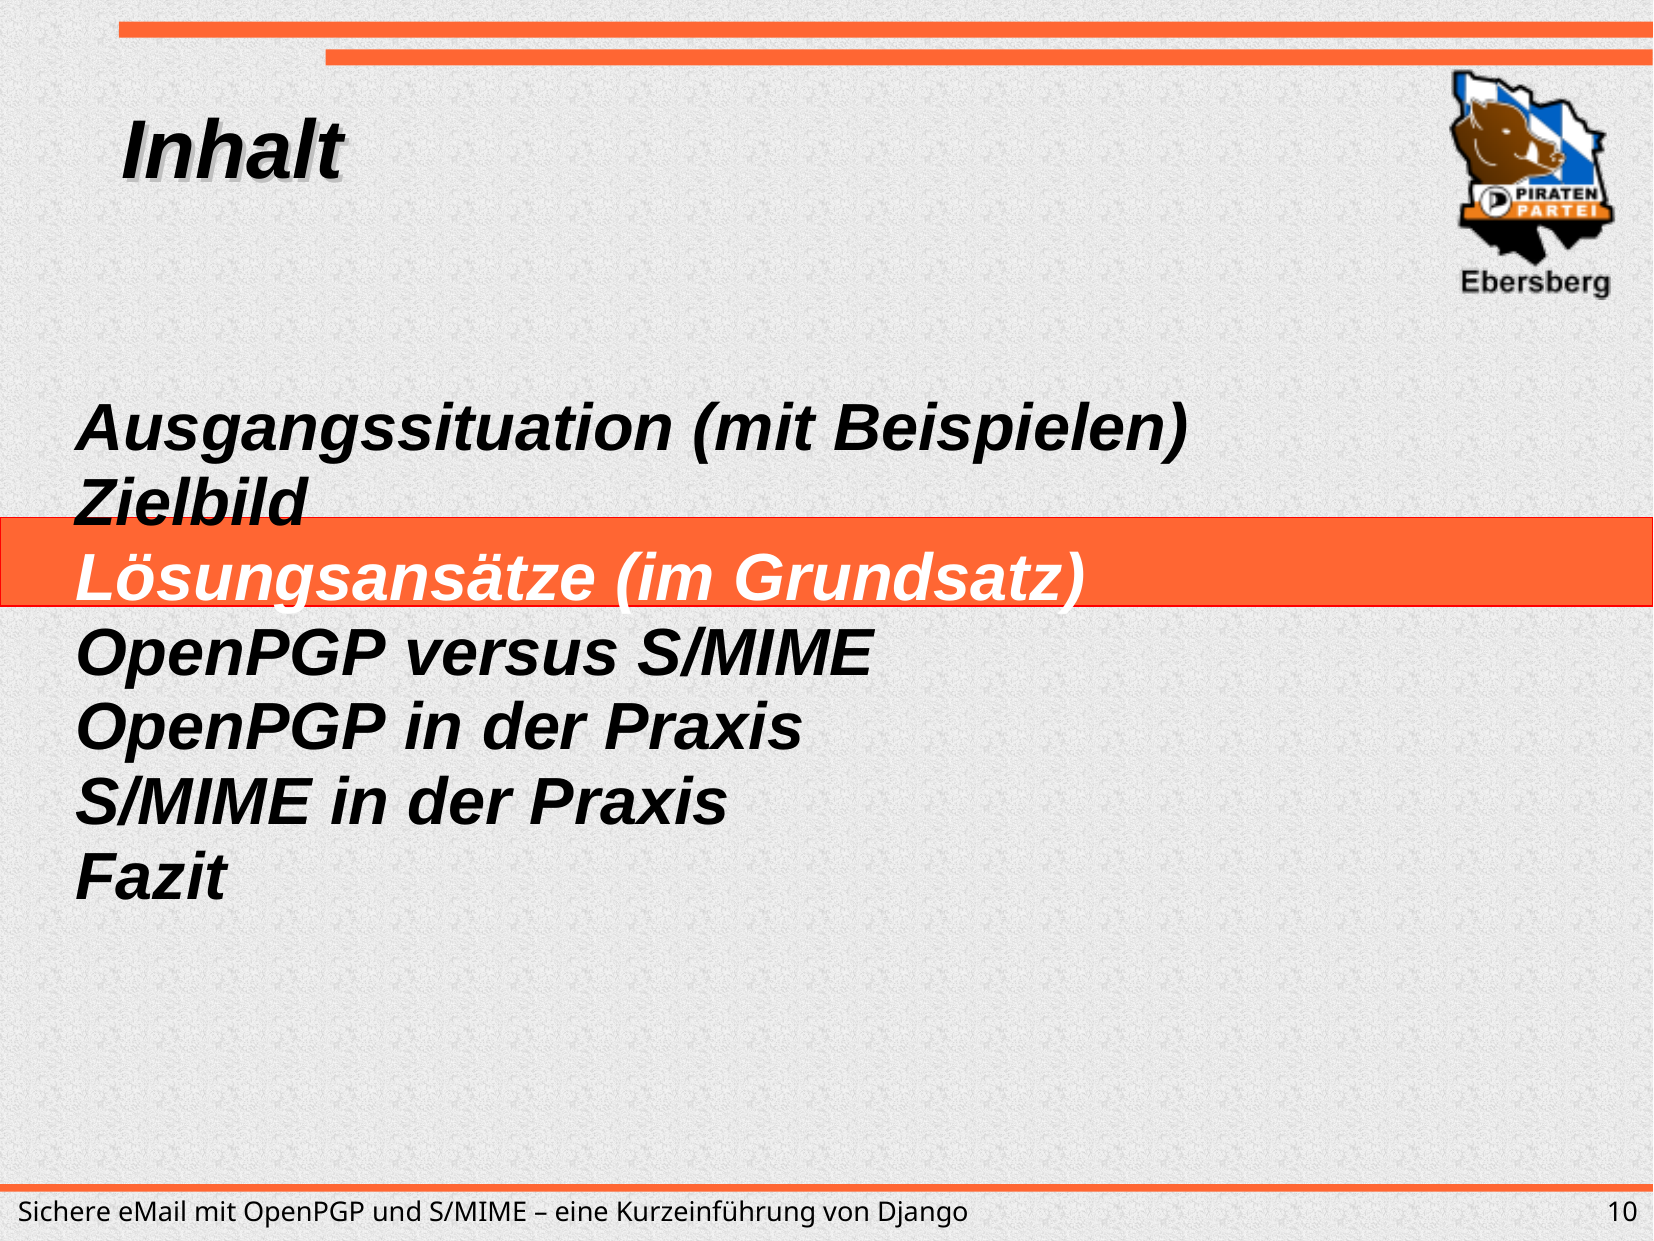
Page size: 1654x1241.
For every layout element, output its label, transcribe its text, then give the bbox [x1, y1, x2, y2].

picture [0, 0, 1654, 1241]
text_box [1487, 517, 1653, 606]
title Ausgangssituation (mit Beispielen) Zielbild Lösungsansätze (im Grundsatz) OpenPGP versus S/MIME OpenPGP in der Praxis S/MIME in der Praxis Fazit [75, 300, 1487, 1004]
text_box [0, 517, 75, 606]
title Inhalt [121, 46, 1534, 254]
